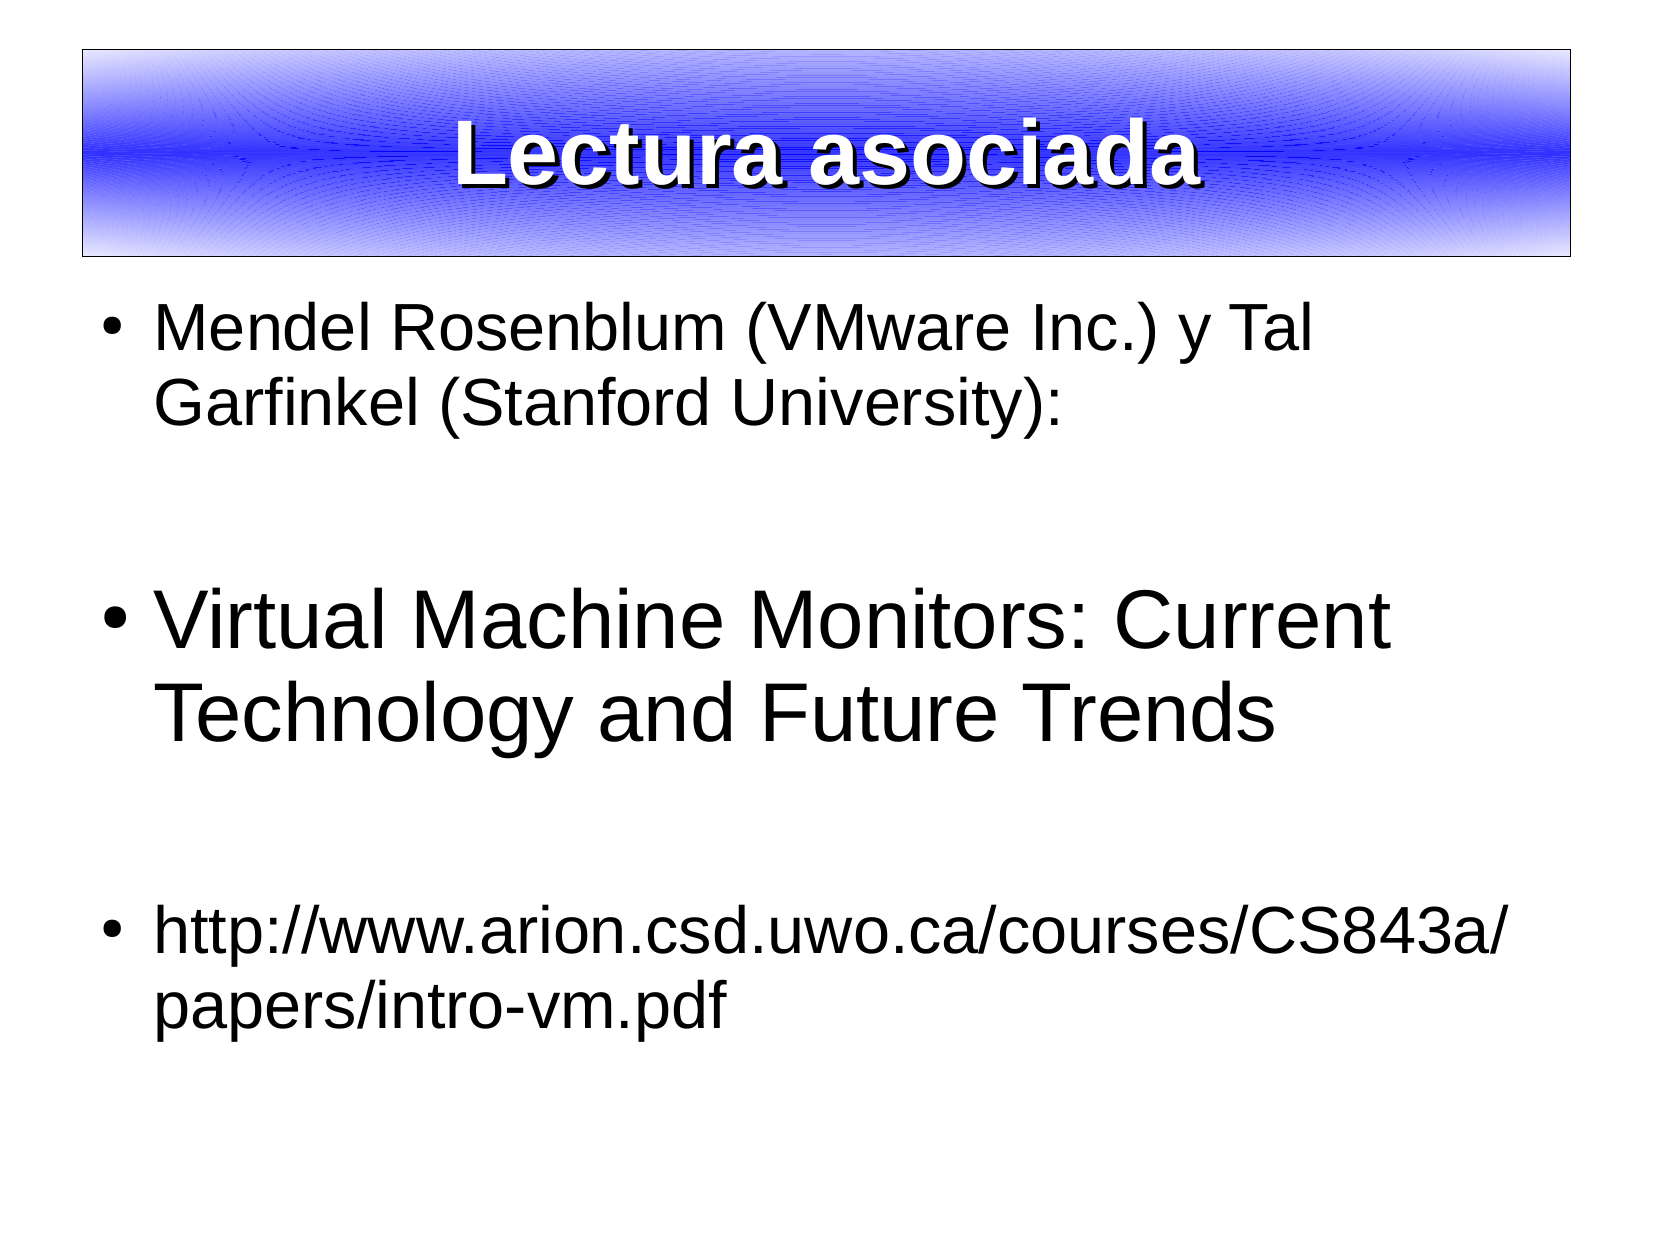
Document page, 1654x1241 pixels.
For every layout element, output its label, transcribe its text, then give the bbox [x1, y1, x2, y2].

list Mendel Rosenblum (VMware Inc.) y Tal Garfinkel (Stanford University): Virtual Machine Monitors: Current Technology and Future Trends http://www.arion.csd.uwo.ca/courses/CS843a/papers/intro-vm.pdf [82, 290, 1571, 1109]
title Lectura asociada [82, 49, 1571, 257]
